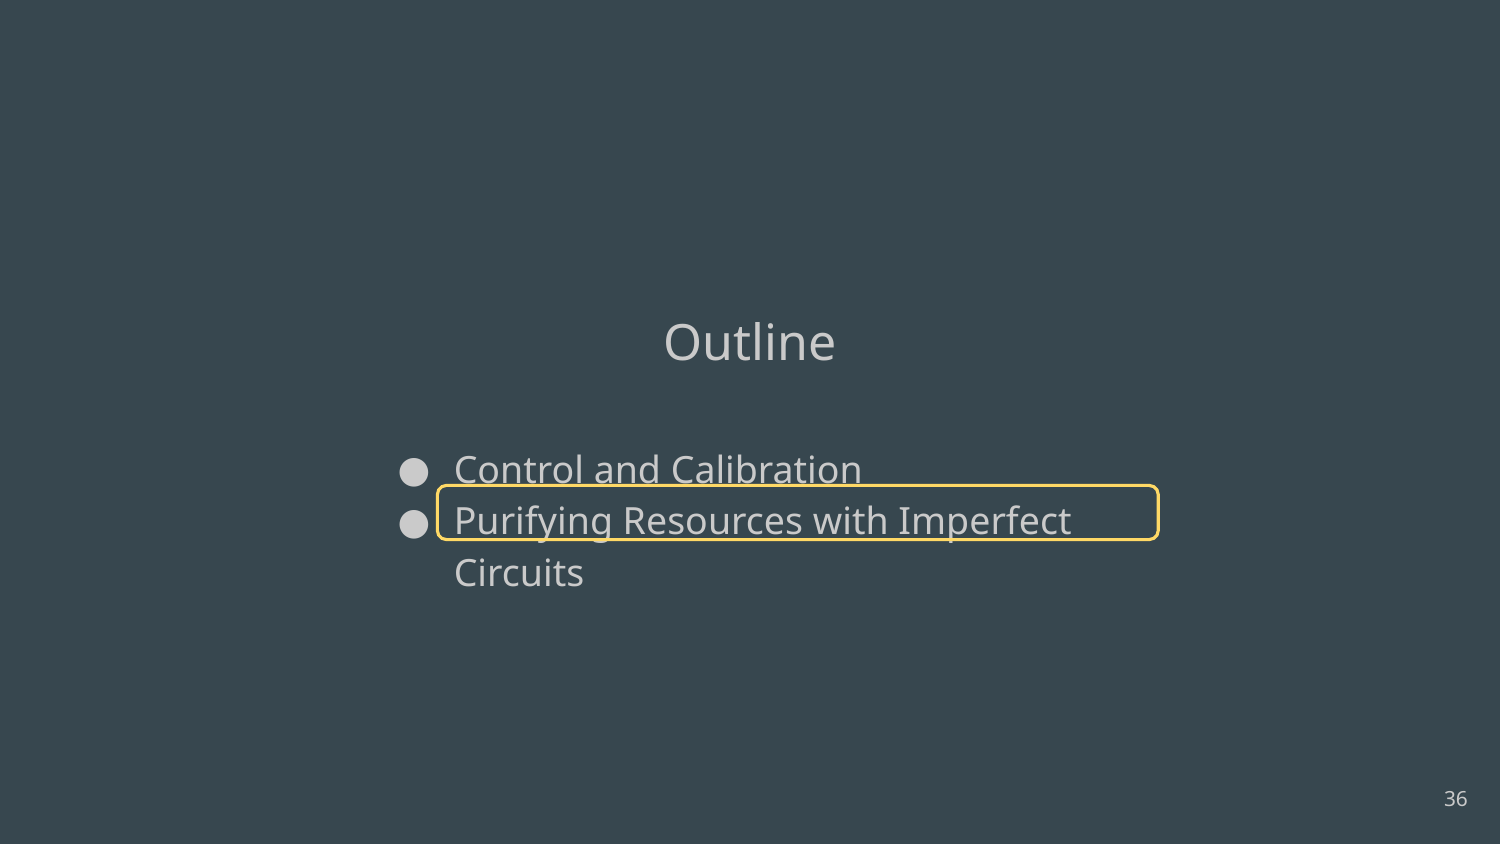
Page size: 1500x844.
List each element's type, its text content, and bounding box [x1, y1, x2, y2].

list Control and Calibration Purifying Resources with Imperfect Circuits [363, 424, 1217, 685]
slide_number <number> [1392, 767, 1483, 833]
list Outline [51, 286, 1449, 750]
